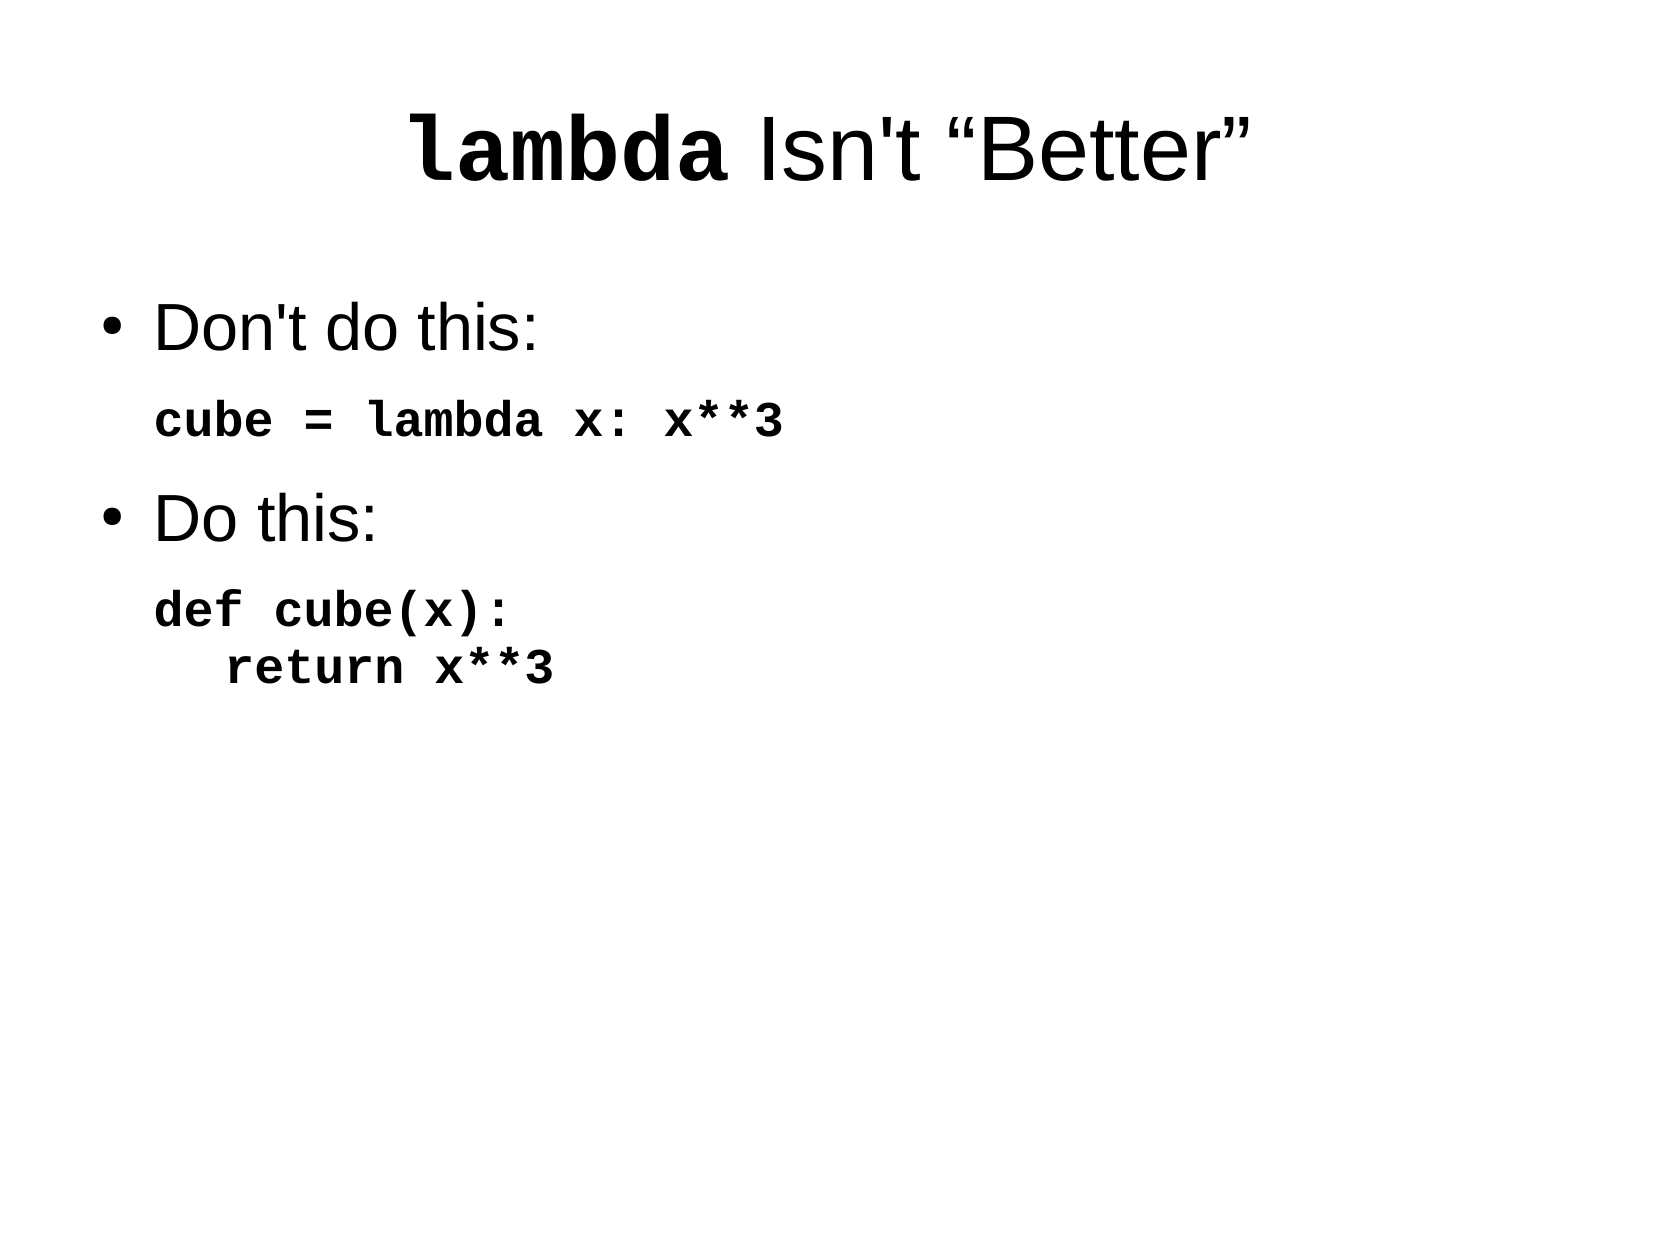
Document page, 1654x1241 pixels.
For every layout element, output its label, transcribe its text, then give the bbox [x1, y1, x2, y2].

title lambda Isn't “Better” [82, 49, 1571, 257]
list Don't do this: cube = lambda x: x**3 Do this: def cube(x): return x**3 [82, 290, 1571, 1010]
